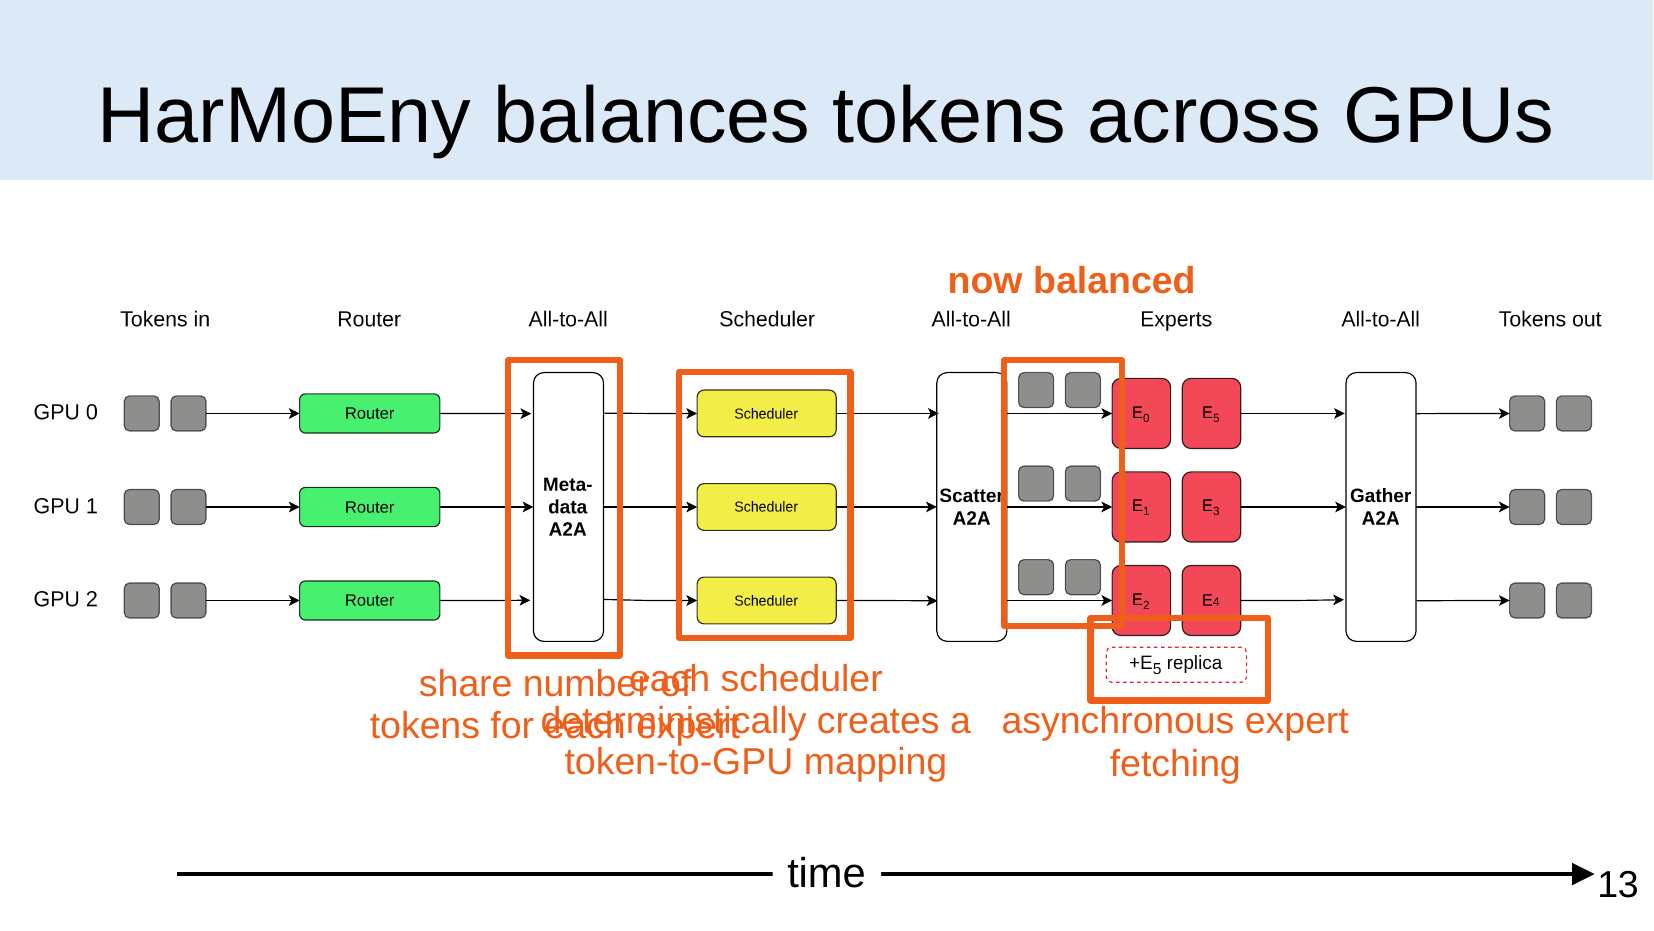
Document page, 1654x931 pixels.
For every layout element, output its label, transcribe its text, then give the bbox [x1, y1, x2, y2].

text_box each scheduler deterministically creates a token-to-GPU mapping [519, 649, 993, 833]
text_box [0, 0, 1654, 180]
picture [1007, 363, 1119, 623]
text_box share number of tokens for each expert [348, 655, 519, 755]
picture [29, 301, 1604, 684]
text_box time [772, 842, 882, 904]
text_box asynchronous expert fetching [968, 692, 1382, 792]
text_box <number> [1452, 856, 1654, 927]
picture [511, 363, 617, 652]
text_box now balanced [933, 251, 1211, 309]
picture [1094, 621, 1265, 684]
title HarMoEny balances tokens across GPUs [82, 37, 1571, 193]
